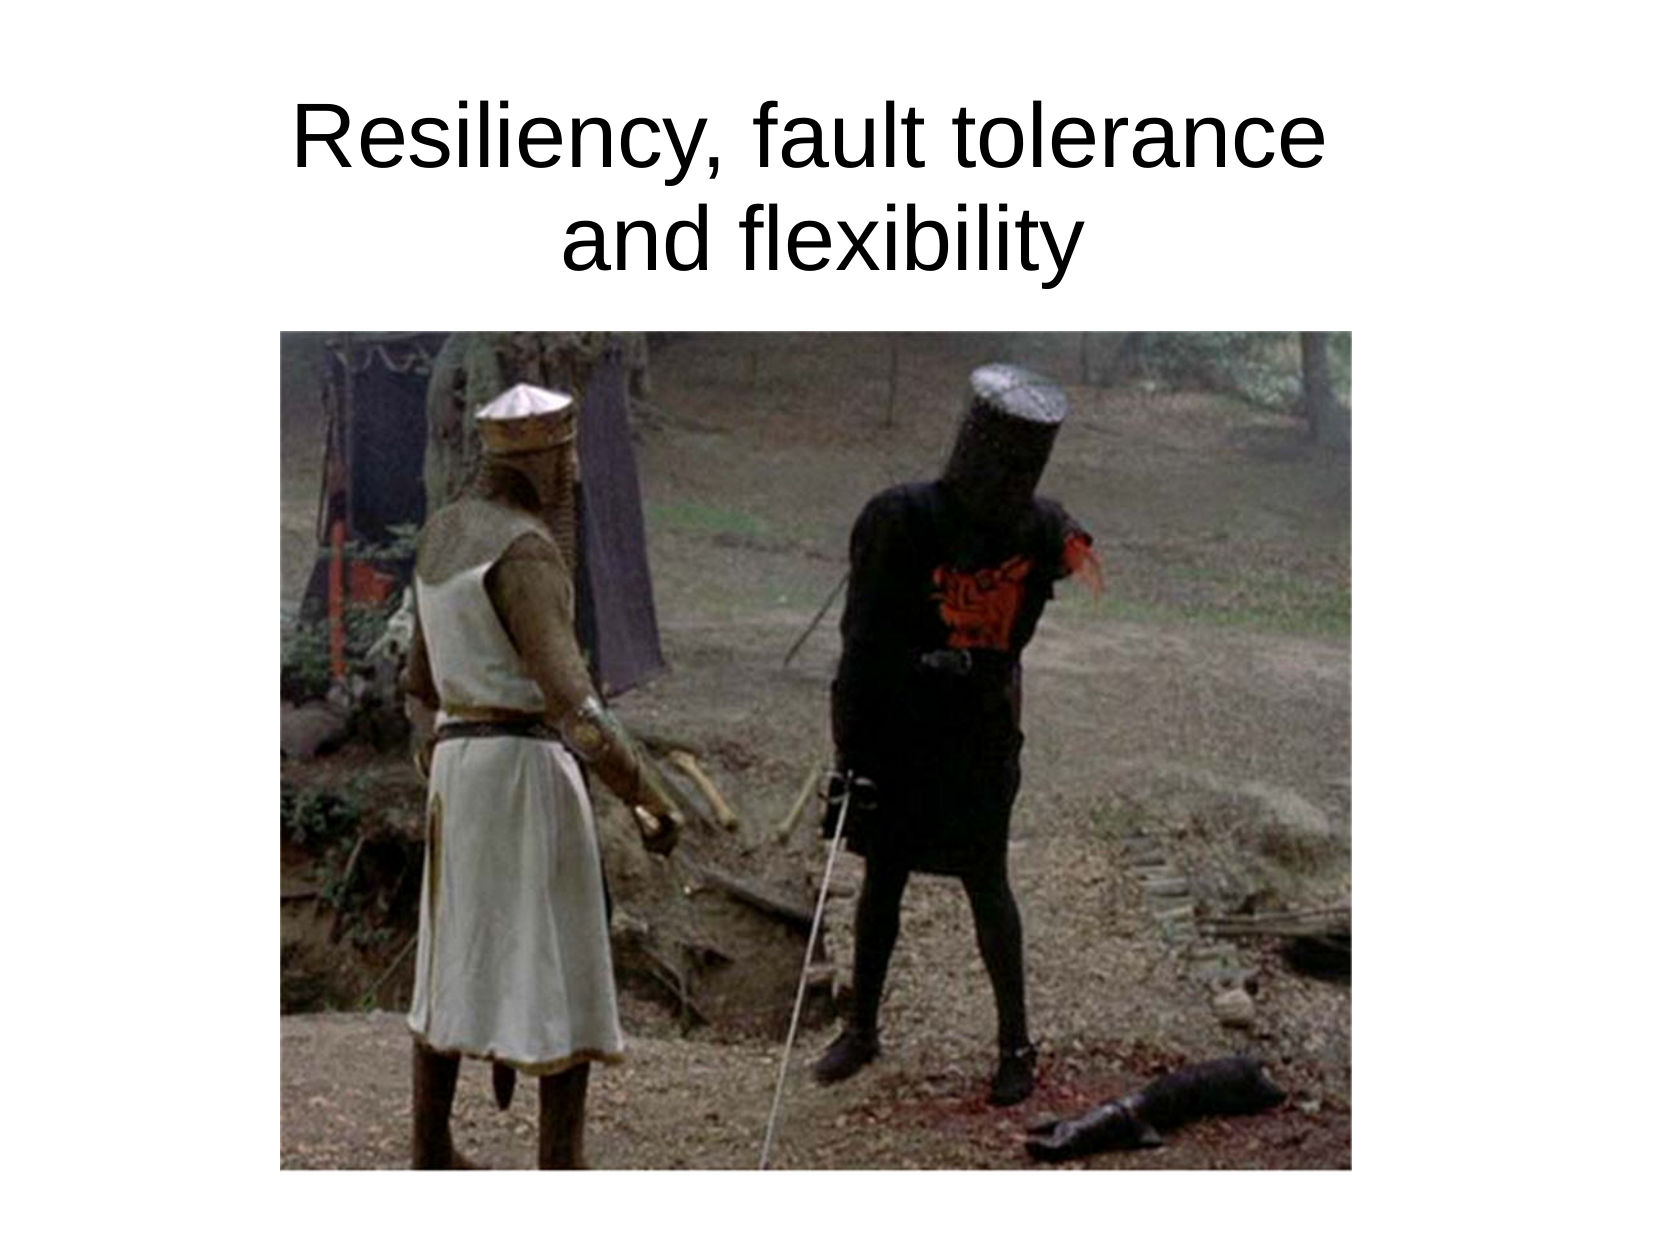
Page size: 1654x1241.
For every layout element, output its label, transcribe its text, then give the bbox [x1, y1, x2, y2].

picture [280, 331, 1352, 1173]
text_box Resiliency, fault tolerance and flexibility [276, 77, 1369, 297]
